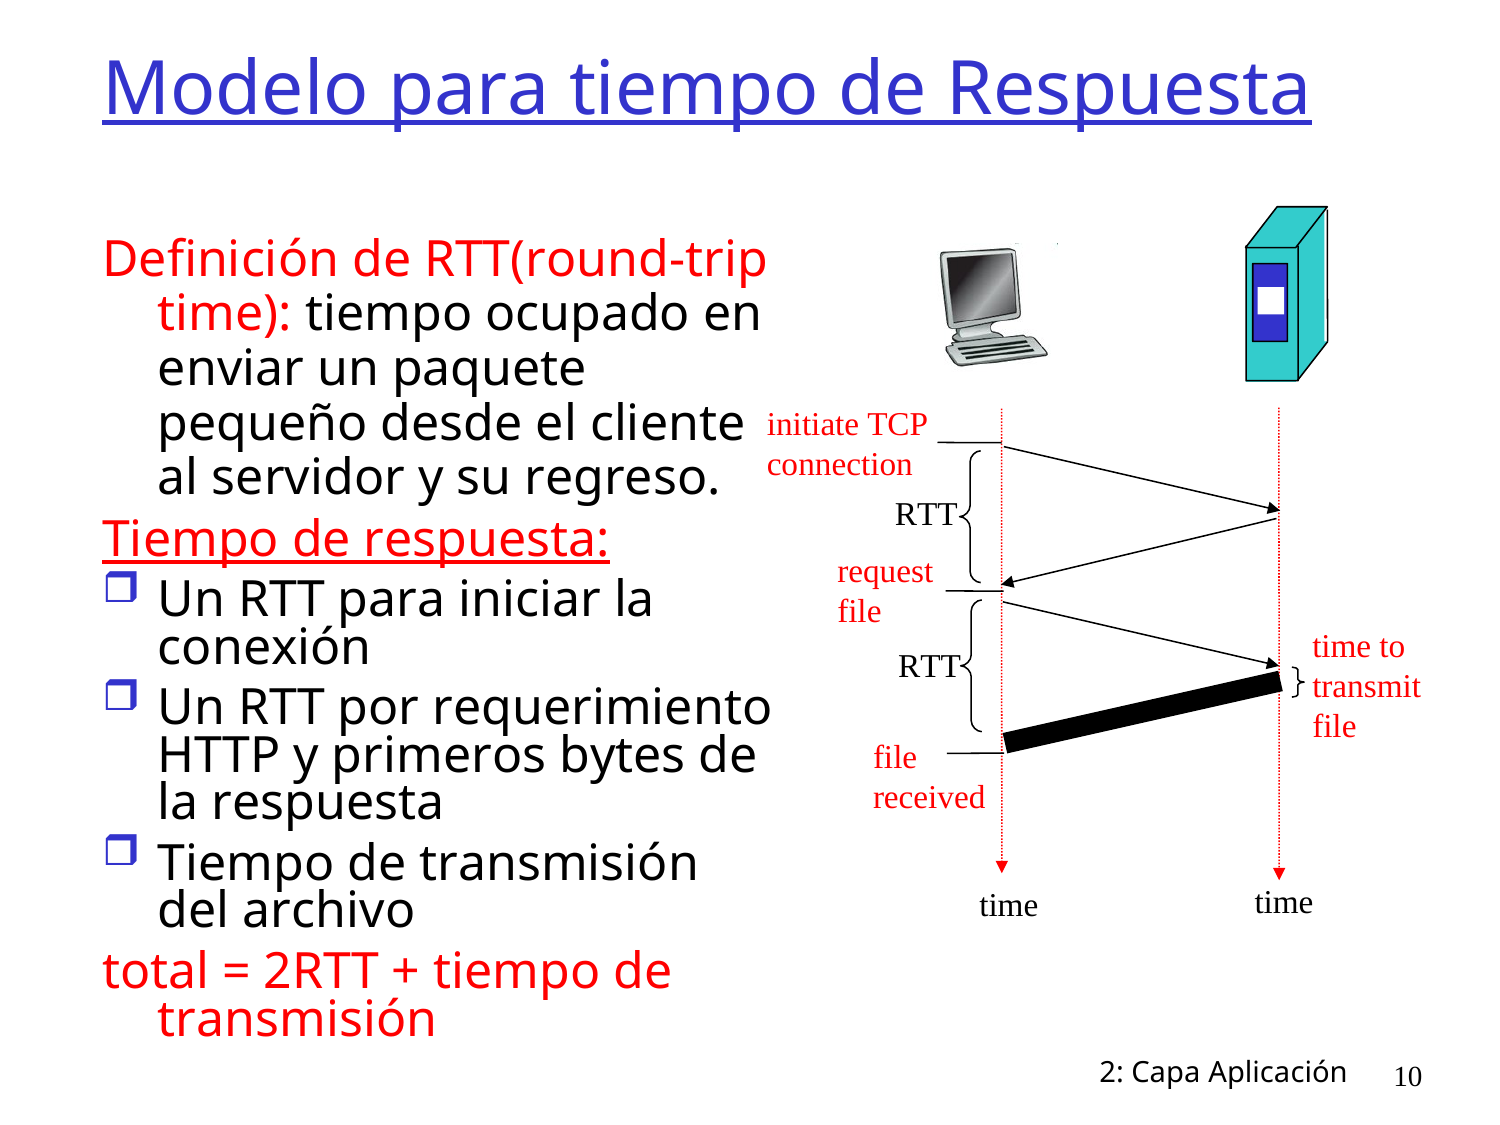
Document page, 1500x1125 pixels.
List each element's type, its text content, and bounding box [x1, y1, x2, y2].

text_box file received [858, 727, 1001, 823]
text_box [1245, 206, 1328, 382]
text_box time [964, 875, 1054, 931]
list Definición de RTT(round-trip time): tiempo ocupado en enviar un paquete pequeño desde el cliente al servidor y su regreso. Tiempo de respuesta: Un RTT para iniciar la conexión Un RTT por requerimiento HTTP y primeros bytes de la respuesta Tiempo de transmisión del archivo total = 2RTT + tiempo de transmisión [87, 224, 788, 1066]
title Modelo para tiempo de Respuesta [87, 15, 1463, 158]
text_box time [1239, 872, 1329, 929]
text_box RTT [880, 484, 973, 541]
text_box RTT [883, 636, 977, 692]
text_box time to transmit file [1297, 616, 1445, 753]
text_box request file [822, 541, 949, 637]
text_box initiate TCP connection [752, 394, 944, 491]
picture [915, 243, 1058, 372]
